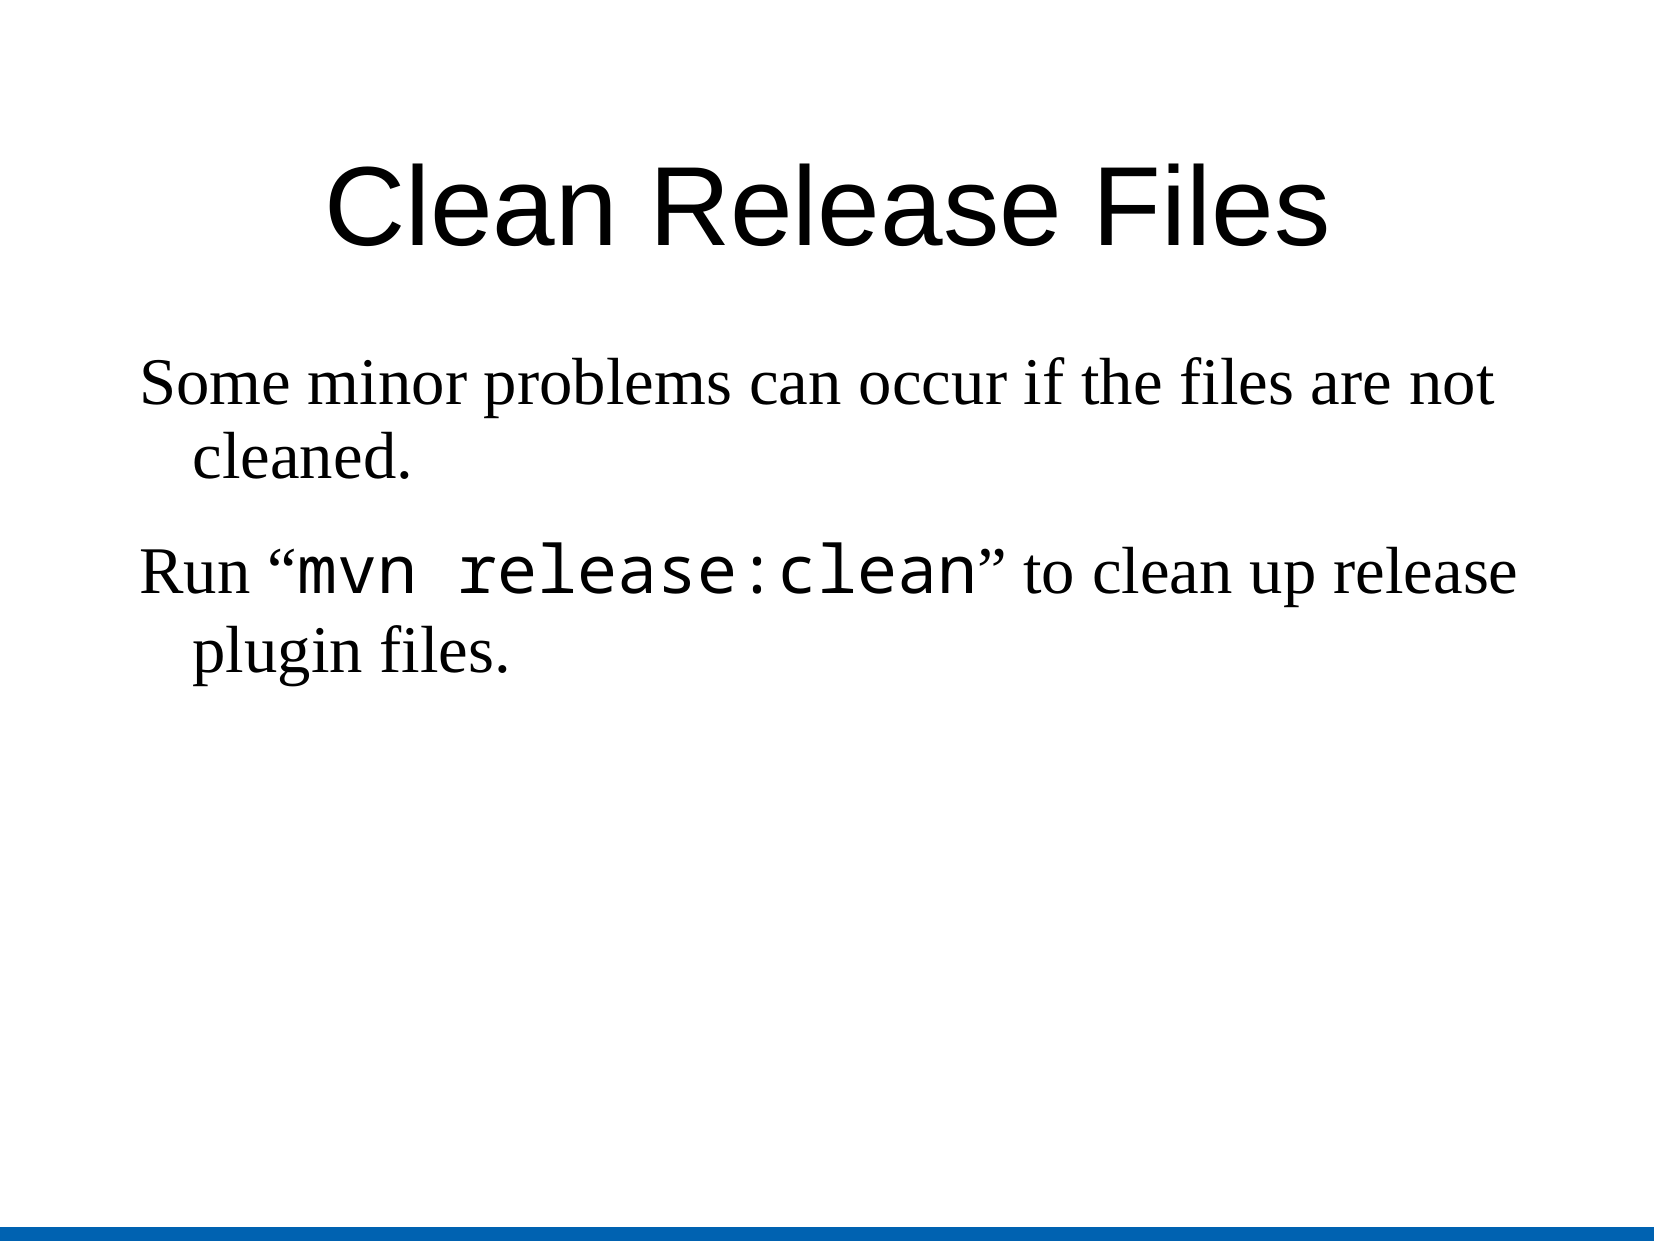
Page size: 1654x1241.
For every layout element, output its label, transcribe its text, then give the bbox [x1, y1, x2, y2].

list Some minor problems can occur if the files are not cleaned. Run “mvn release:clean” to clean up release plugin files. [121, 344, 1533, 1127]
title Clean Release Files [121, 102, 1533, 311]
